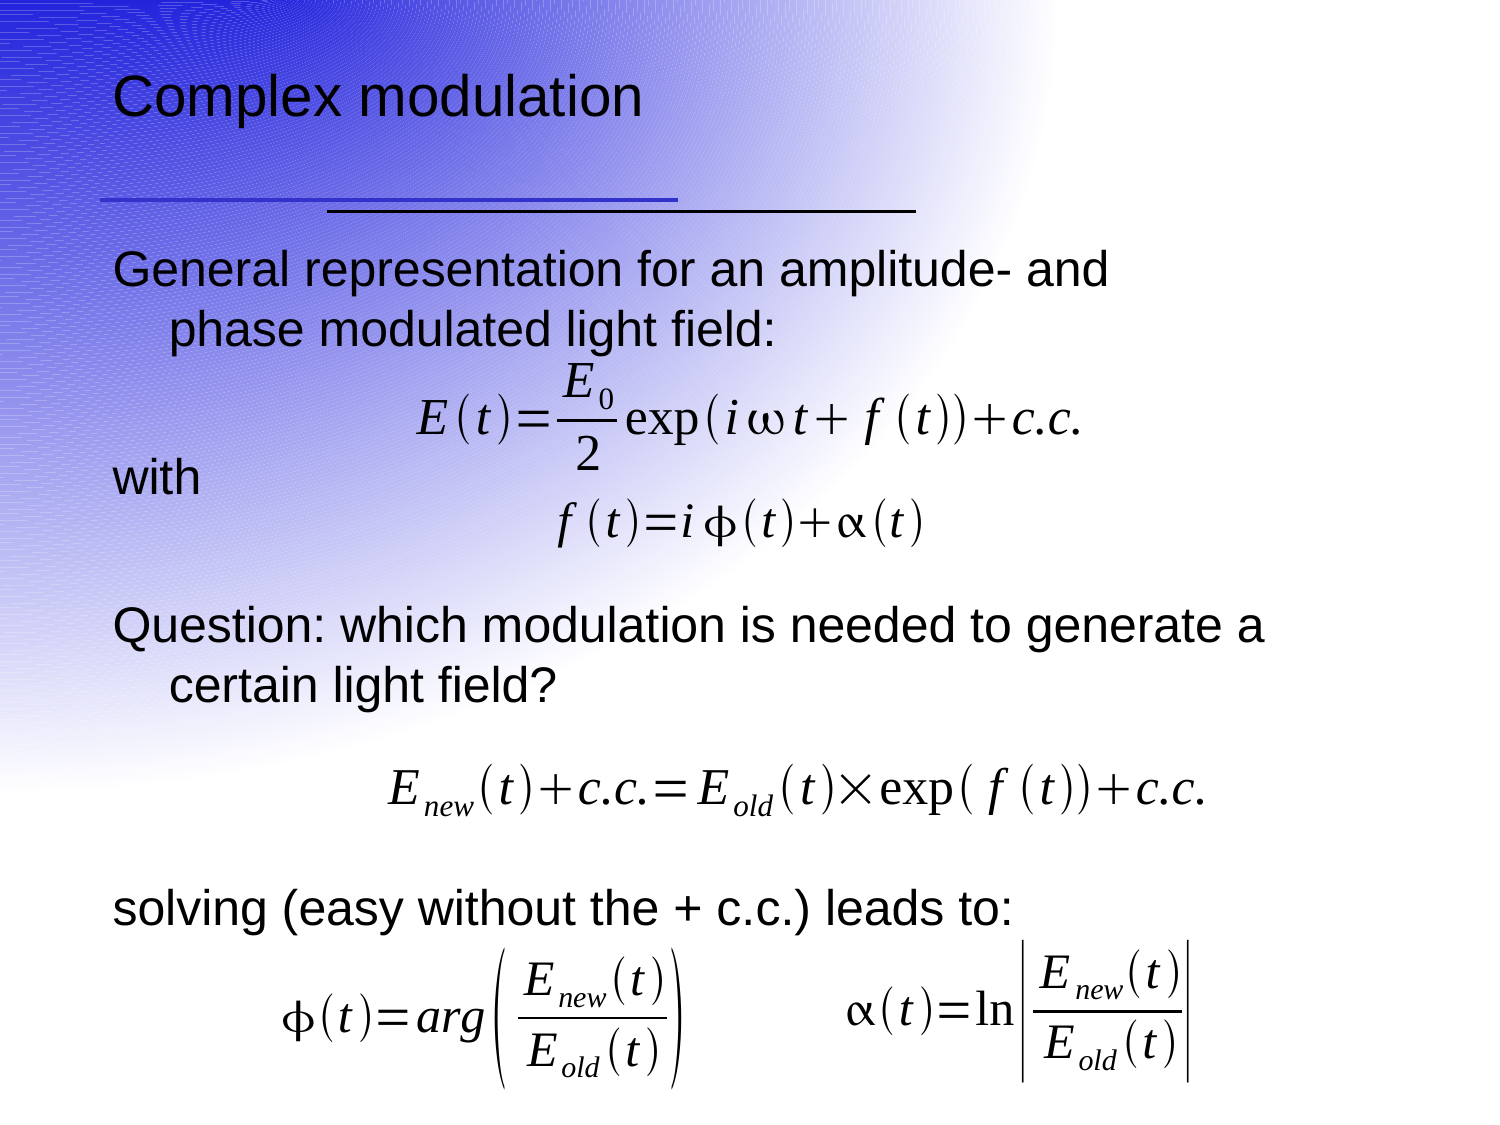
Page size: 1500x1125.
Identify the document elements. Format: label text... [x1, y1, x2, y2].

chart [378, 757, 1214, 824]
chart [407, 350, 1090, 483]
chart [839, 937, 1208, 1085]
chart [540, 493, 932, 554]
list General representation for an amplitude- and phase modulated light field: with Question: which modulation is needed to generate a certain light field? solving (easy without the + c.c.) leads to: [112, 237, 1388, 1001]
chart [273, 944, 700, 1092]
title Complex modulation [112, 24, 1388, 163]
